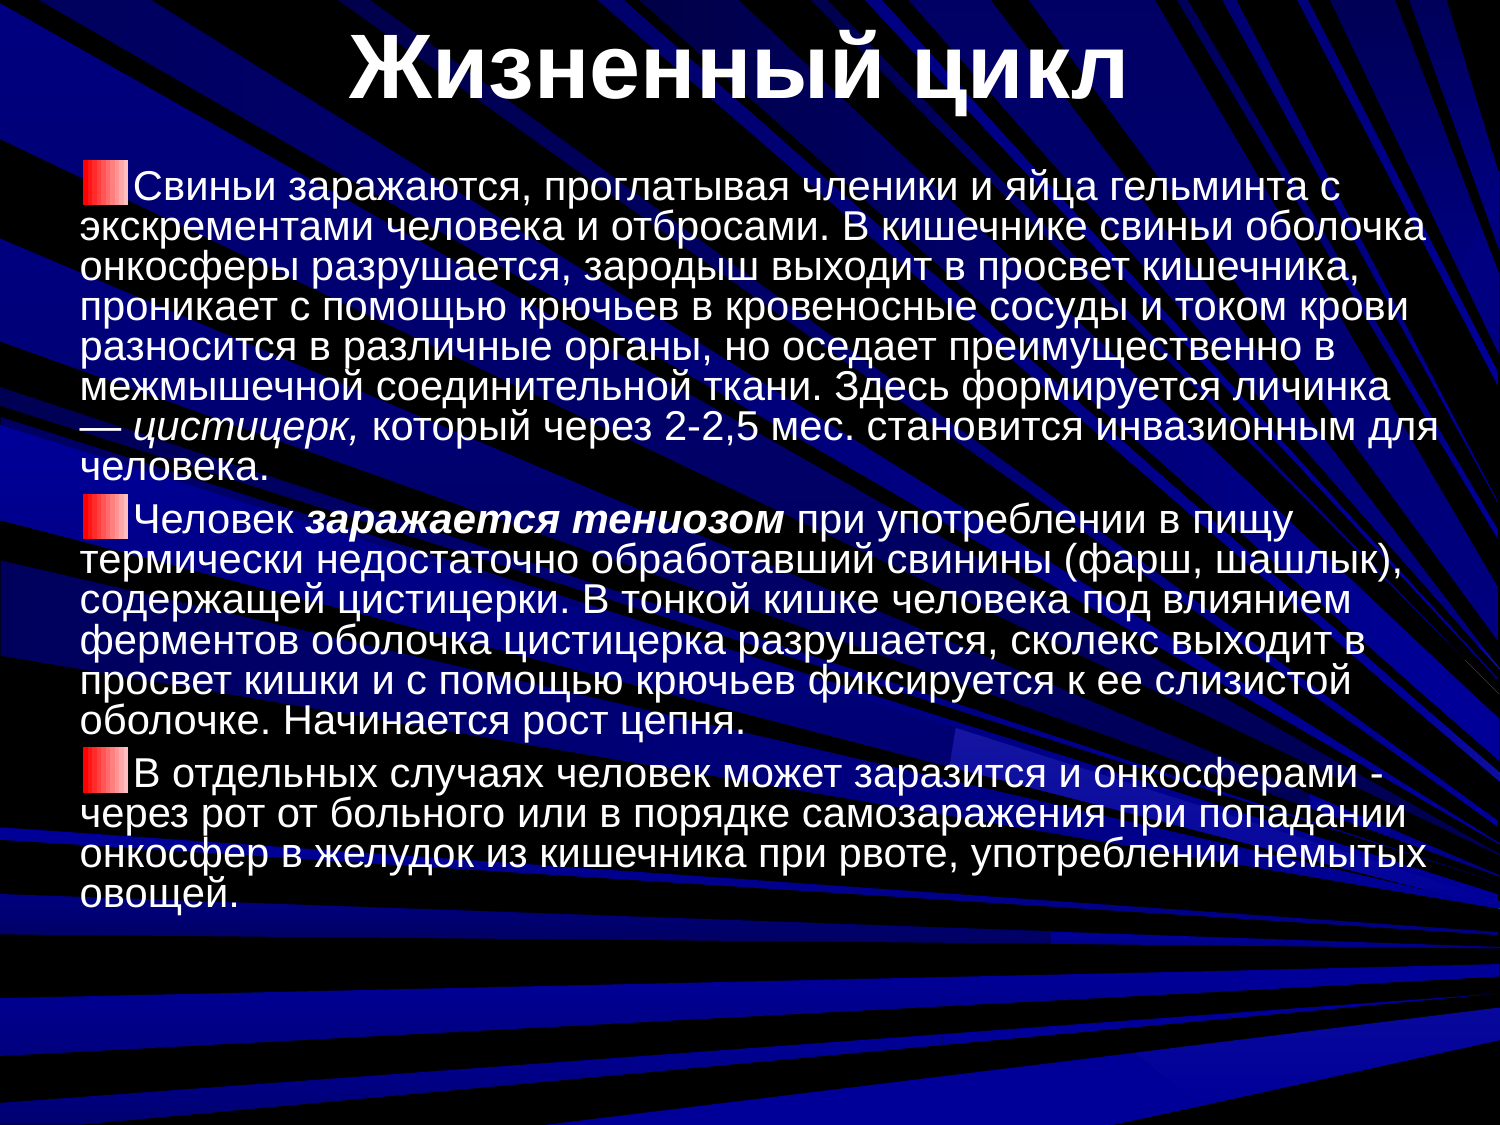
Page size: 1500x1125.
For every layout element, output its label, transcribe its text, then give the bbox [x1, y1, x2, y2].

list Свиньи заражаются, проглатывая членики и яйца гельминта с экскрементами человека и отбросами. В кишечнике свиньи оболочка онкосферы разрушается, зародыш выходит в просвет кишечника, проникает с помощью крючьев в кровеносные сосуды и током крови разносится в различные органы, но оседает преимущественно в межмышечной соединительной ткани. Здесь формируется личинка — цистицерк, который через 2-2,5 мес. стано­вится инвазионным для человека. Человек заражается тениозом при употреблении в пищу термически недостаточно обработавший свинины (фарш, шашлык), содержащей цистицерки. В тонкой кишке человека под влиянием ферментов оболочка цистицерка разрушается, сколекс выходит в просвет кишки и с помощью крючьев фиксируется к ее слизистой оболочке. Начинается рост цепня. В отдельных случаях человек может заразится и онкосферами - через рот от больного или в порядке самозаражения при попадании онкосфер в желудок из кишечника при рвоте, употреблении немытых овощей. [64, 160, 1459, 1125]
title Жизненный цикл [64, 0, 1415, 160]
